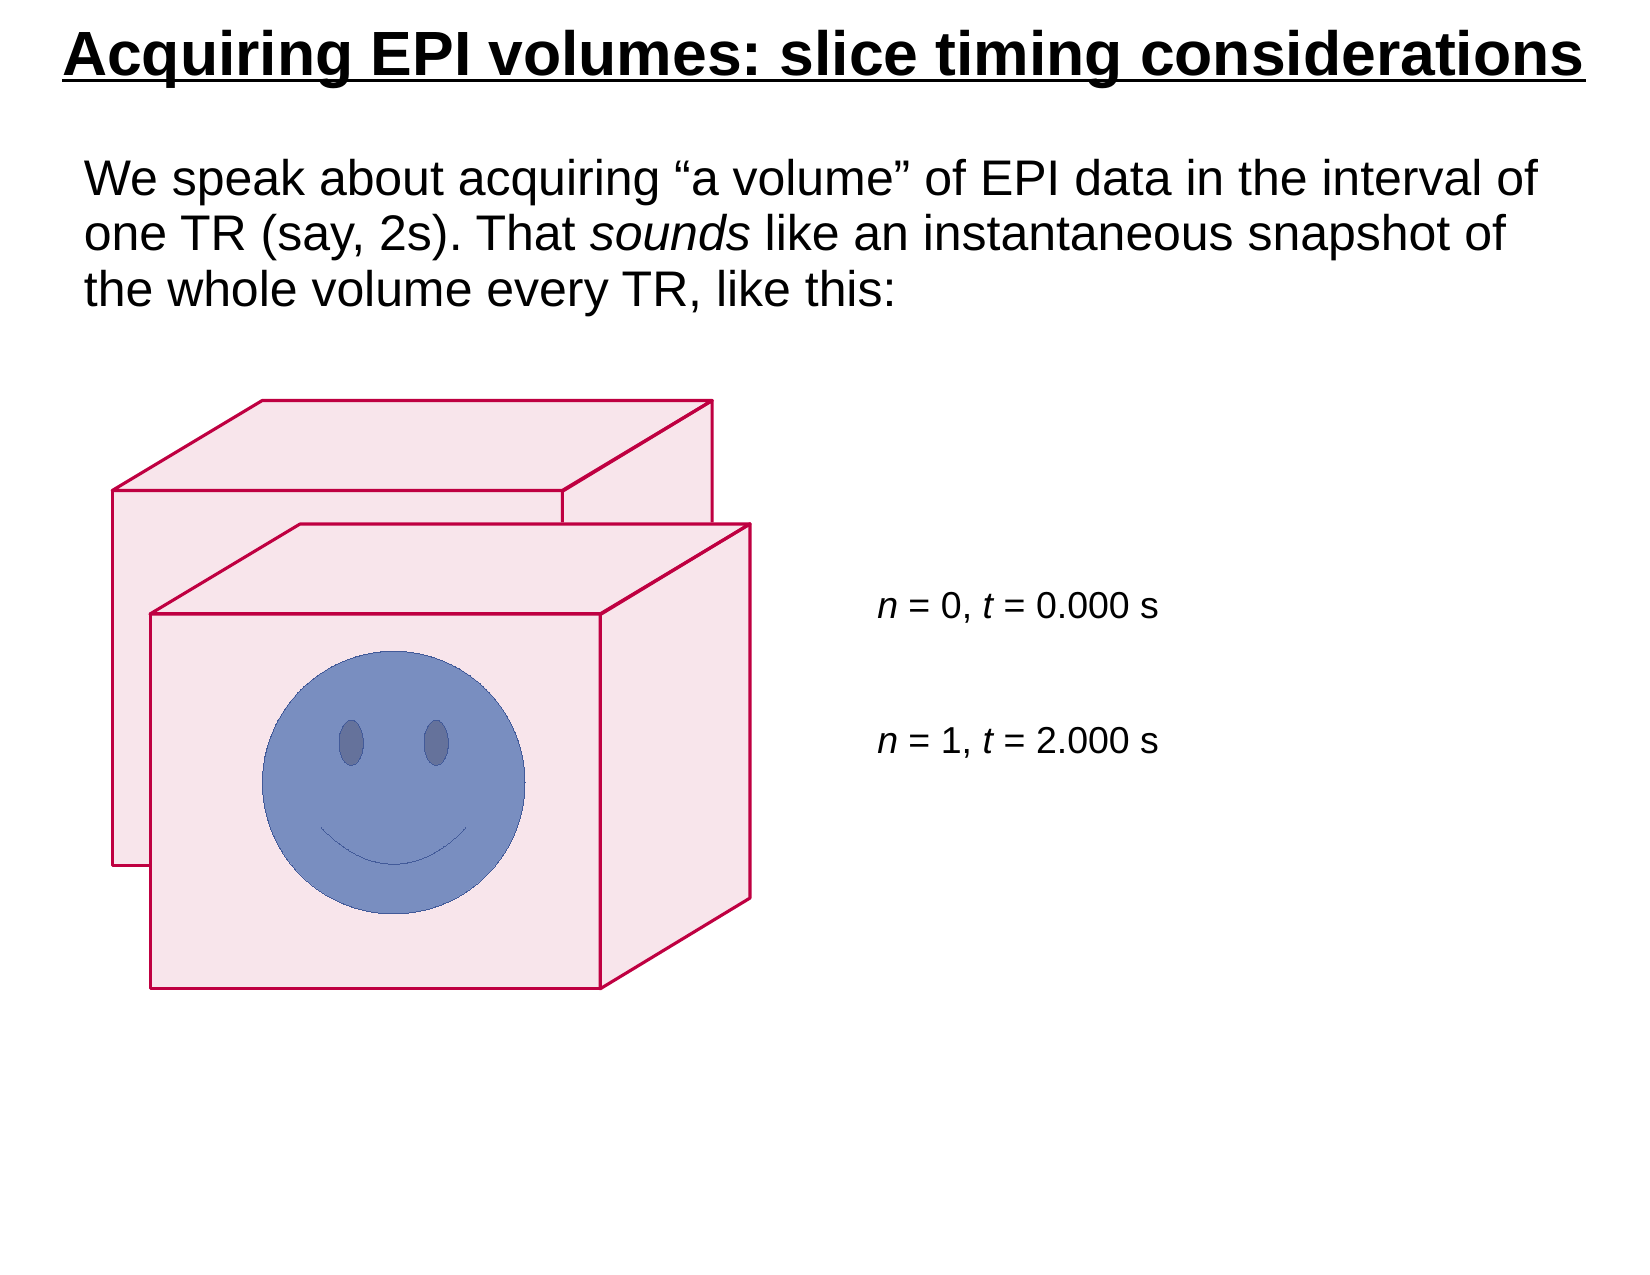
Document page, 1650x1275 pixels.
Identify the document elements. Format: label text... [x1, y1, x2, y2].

text_box [112, 400, 751, 989]
text_box n = 0, t = 0.000 s [862, 577, 1210, 638]
text_box Acquiring EPI volumes: slice timing considerations [47, 11, 1601, 97]
text_box We speak about acquiring “a volume” of EPI data in the interval of one TR (say, 2s). That sounds like an instantaneous snapshot of the whole volume every TR, like this: [69, 142, 1570, 325]
text_box n = 1, t = 2.000 s [862, 712, 1210, 773]
